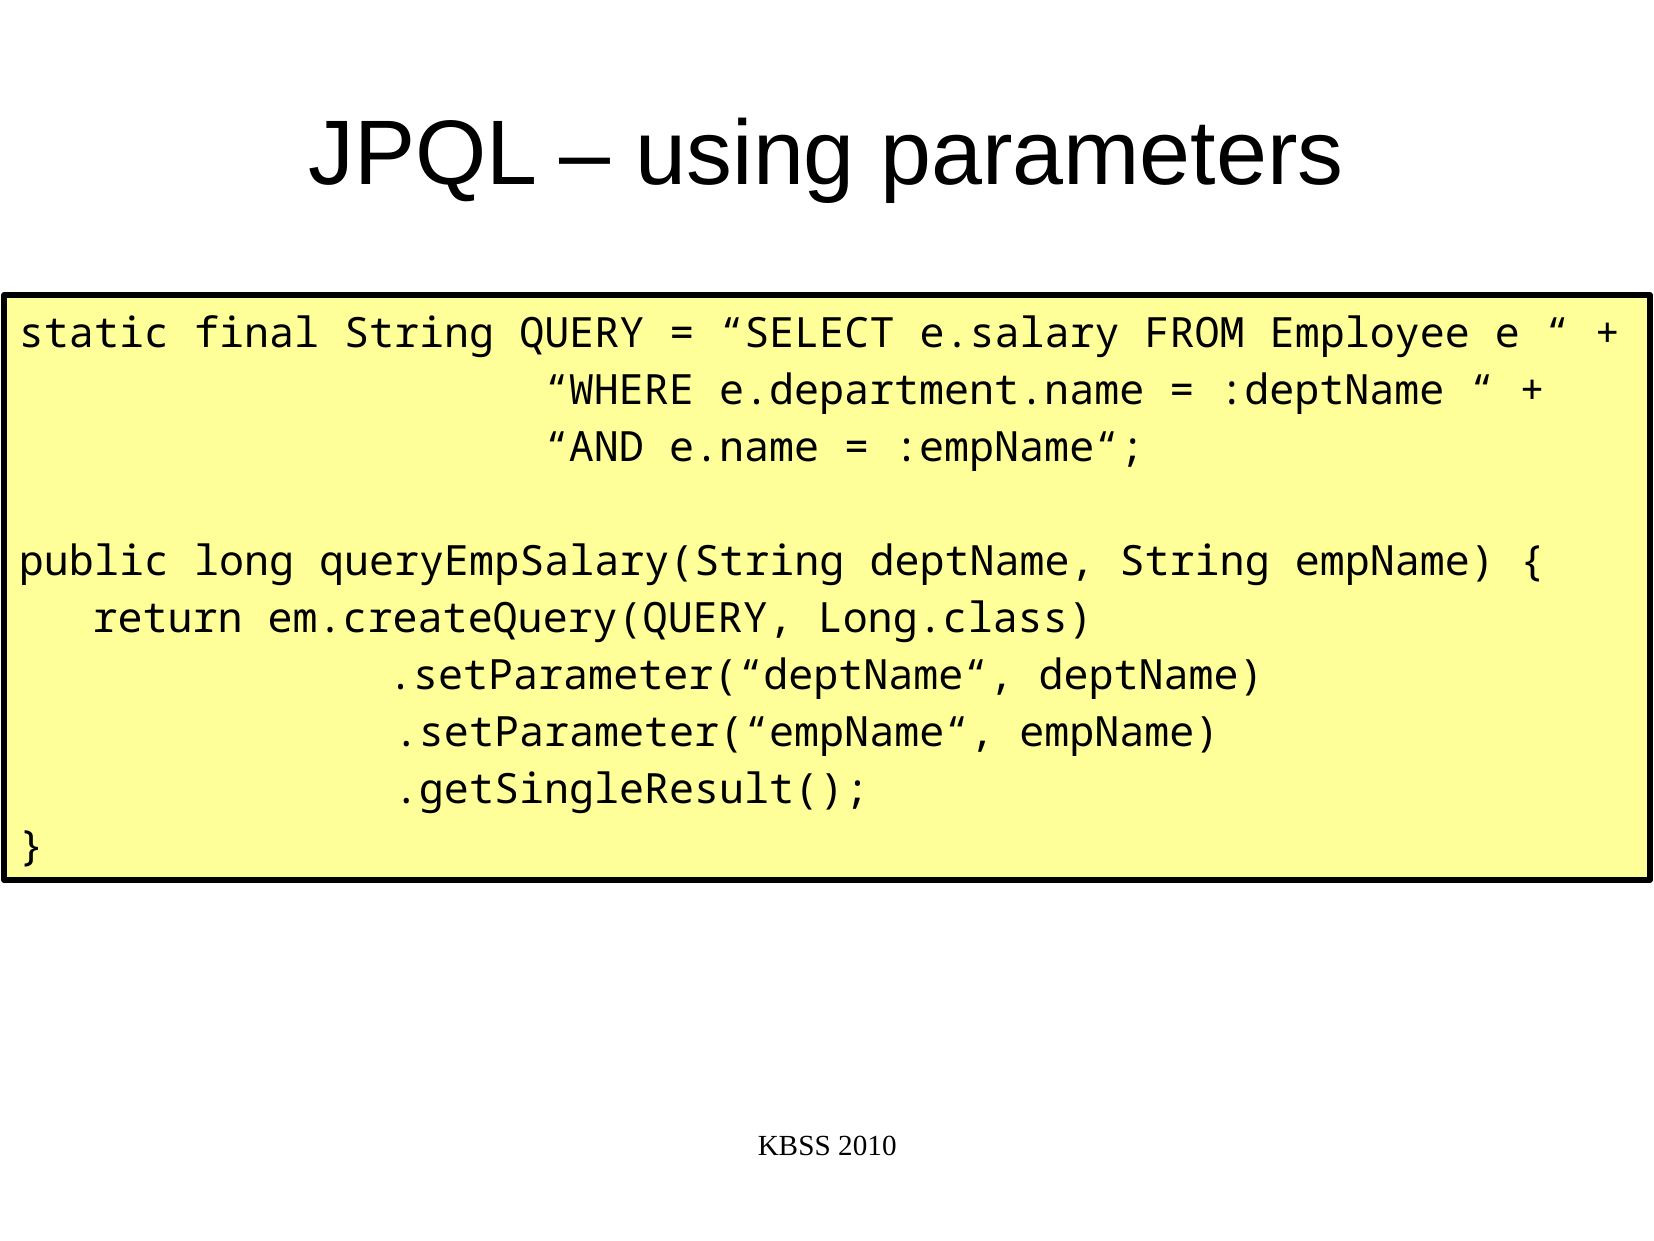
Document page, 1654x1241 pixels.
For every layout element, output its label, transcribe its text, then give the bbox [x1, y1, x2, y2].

title JPQL – using parameters [82, 49, 1571, 257]
text_box static final String QUERY = “SELECT e.salary FROM Employee e “ + “WHERE e.department.name = :deptName “ + “AND e.name = :empName“; public long queryEmpSalary(String deptName, String empName) { return em.createQuery(QUERY, Long.class) .setParameter(“deptName“, deptName) .setParameter(“empName“, empName) .getSingleResult(); } [4, 295, 1650, 796]
